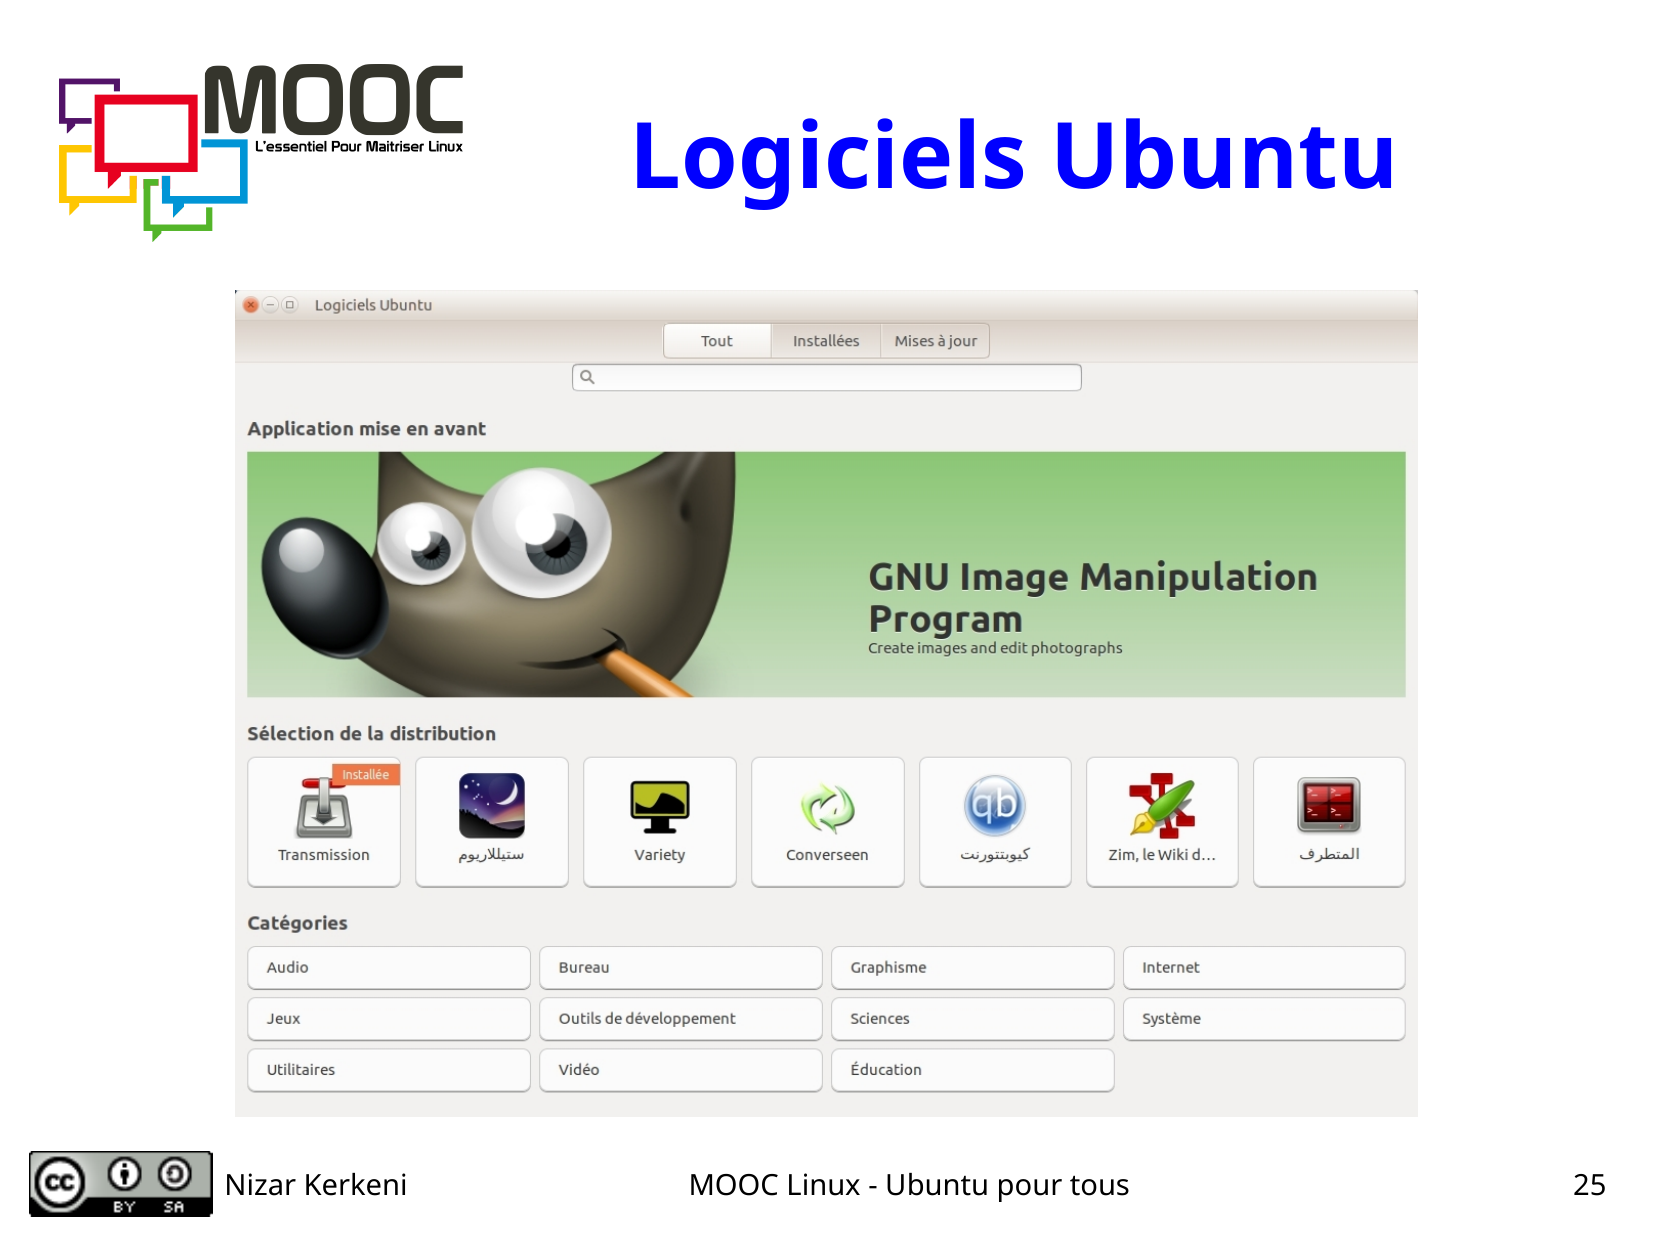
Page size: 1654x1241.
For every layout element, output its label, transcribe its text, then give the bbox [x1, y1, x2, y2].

picture [59, 64, 460, 242]
title Logiciels Ubuntu [460, 49, 1568, 257]
picture [29, 1151, 213, 1217]
picture [235, 290, 1418, 1117]
